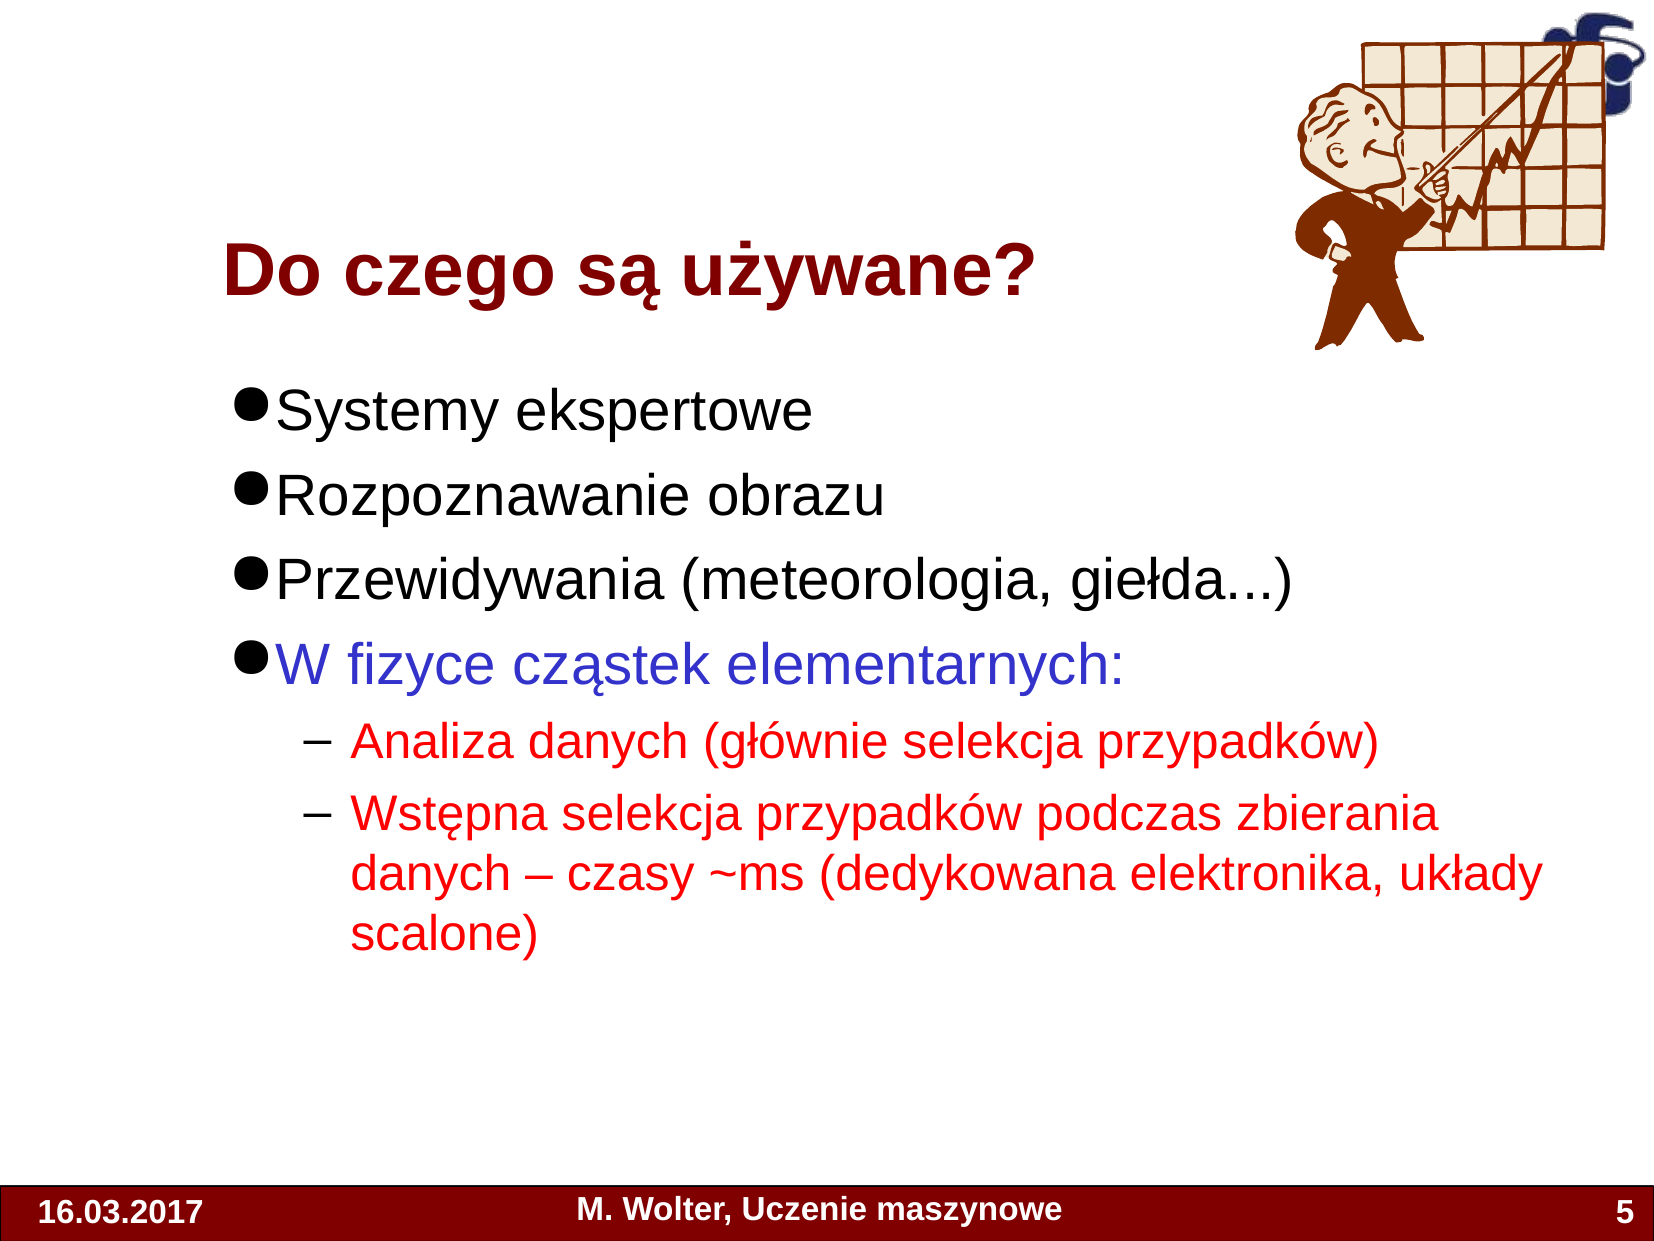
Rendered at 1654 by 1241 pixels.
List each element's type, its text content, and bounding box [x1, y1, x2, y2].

title Do czego są używane? [1607, 111, 1618, 319]
picture [1295, 0, 1654, 352]
list Systemy ekspertowe Rozpoznawanie obrazu Przewidywania (meteorologia, giełda...) W fizyce cząstek elementarnych: Analiza danych (głównie selekcja przypadków) Wstępna selekcja przypadków podczas zbierania danych – czasy ~ms (dedykowana elektronika, układy scalone) [213, 364, 1620, 1109]
title Do czego są używane? [207, 111, 1295, 319]
